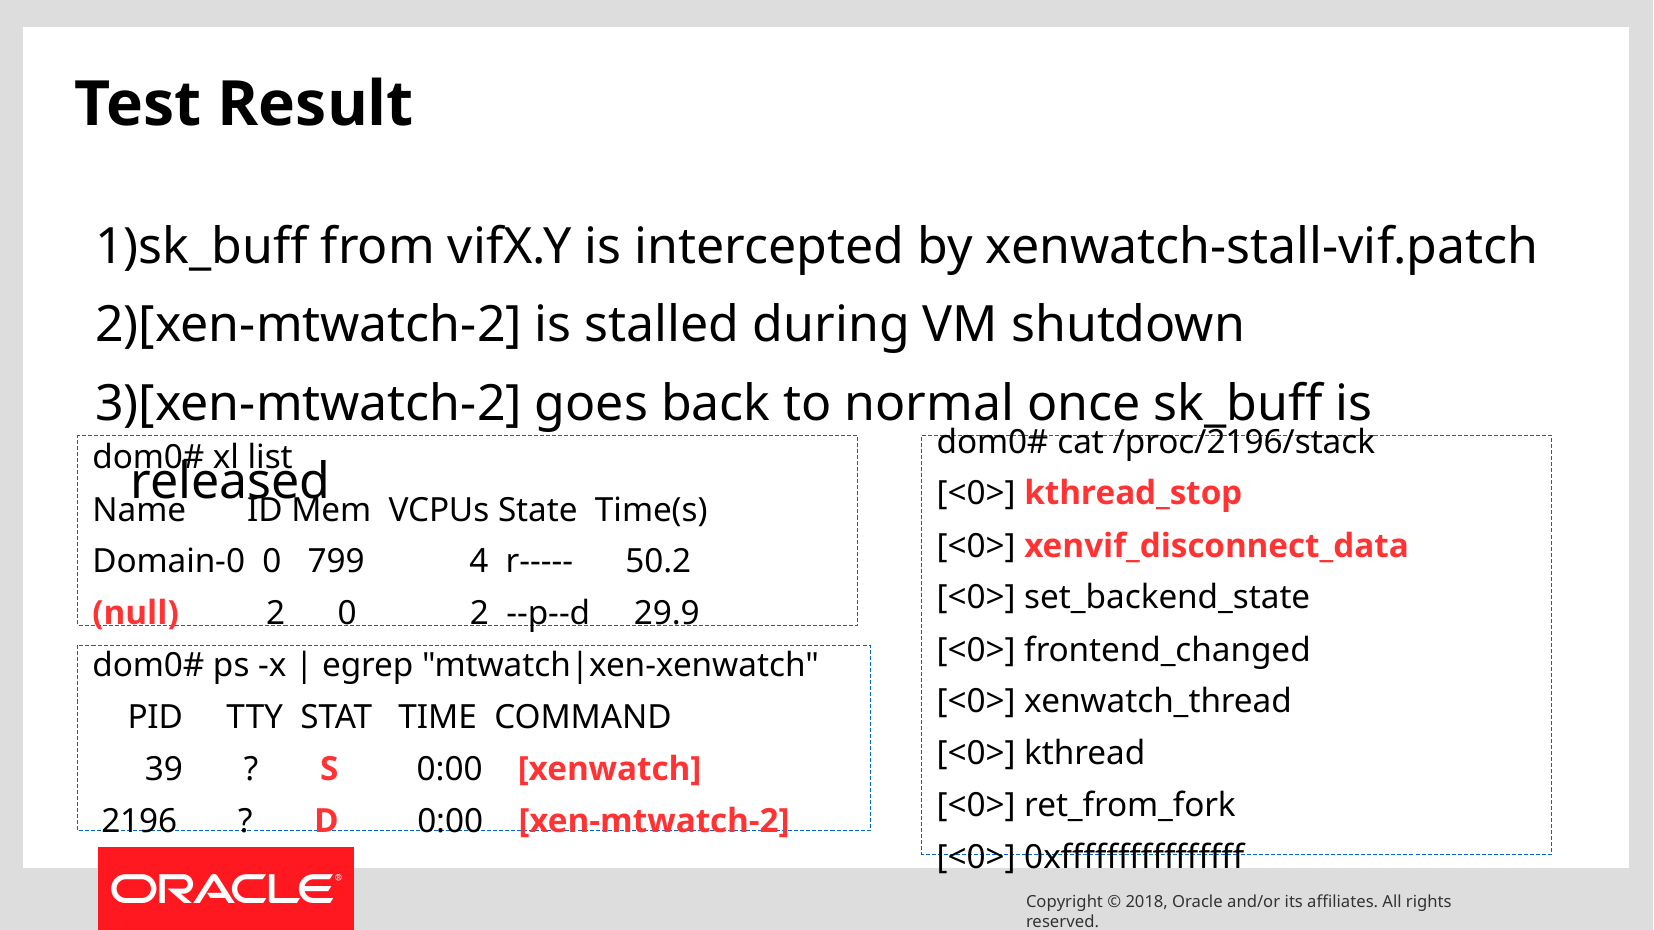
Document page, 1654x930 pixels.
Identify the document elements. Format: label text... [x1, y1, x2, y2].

text_box dom0# xl list Name ID Mem VCPUs State Time(s) Domain-0 0 799 4 r----- 50.2 (null) 2 0 2 --p--d 29.9 [77, 435, 858, 626]
text_box [1067, 855, 1075, 868]
text_box Copyright © 2018, Oracle and/or its affiliates. All rights reserved. [1011, 883, 1534, 918]
text_box [1012, 855, 1030, 868]
text_box [1054, 855, 1064, 868]
text_box Test Result [60, 50, 1629, 151]
text_box [1147, 855, 1156, 868]
text_box [979, 855, 1009, 868]
text_box [1078, 855, 1087, 868]
text_box [1101, 855, 1110, 868]
text_box sk_buff from vifX.Y is intercepted by xenwatch-stall-vif.patch [xen-mtwatch-2] is stalled during VM shutdown [xen-mtwatch-2] goes back to normal once sk_buff is released [80, 192, 1581, 478]
text_box [1193, 855, 1202, 868]
text_box [23, 27, 1629, 868]
text_box dom0# ps -x | egrep "mtwatch|xen-xenwatch" PID TTY STAT TIME COMMAND 39 ? S 0:00 [xenwatch] 2196 ? D 0:00 [xen-mtwatch-2] [77, 645, 871, 831]
text_box [1159, 855, 1167, 868]
text_box [1124, 855, 1133, 868]
text_box [1182, 855, 1190, 868]
text_box [1029, 855, 1038, 866]
text_box [1228, 855, 1236, 868]
text_box [1047, 861, 1056, 868]
picture [98, 847, 354, 930]
text_box [1090, 855, 1098, 868]
text_box [1170, 855, 1179, 868]
text_box [1113, 855, 1121, 868]
text_box [942, 855, 972, 868]
text_box dom0# cat /proc/2196/stack [<0>] kthread_stop [<0>] xenvif_disconnect_data [<0>] set_backend_state [<0>] frontend_changed [<0>] xenwatch_thread [<0>] kthread [<0>] ret_from_fork [<0>] 0xffffffffffffffff [921, 435, 1552, 855]
text_box [971, 855, 980, 866]
text_box [1037, 855, 1050, 868]
text_box [1216, 855, 1225, 868]
text_box [1205, 855, 1213, 868]
text_box [1136, 855, 1144, 868]
